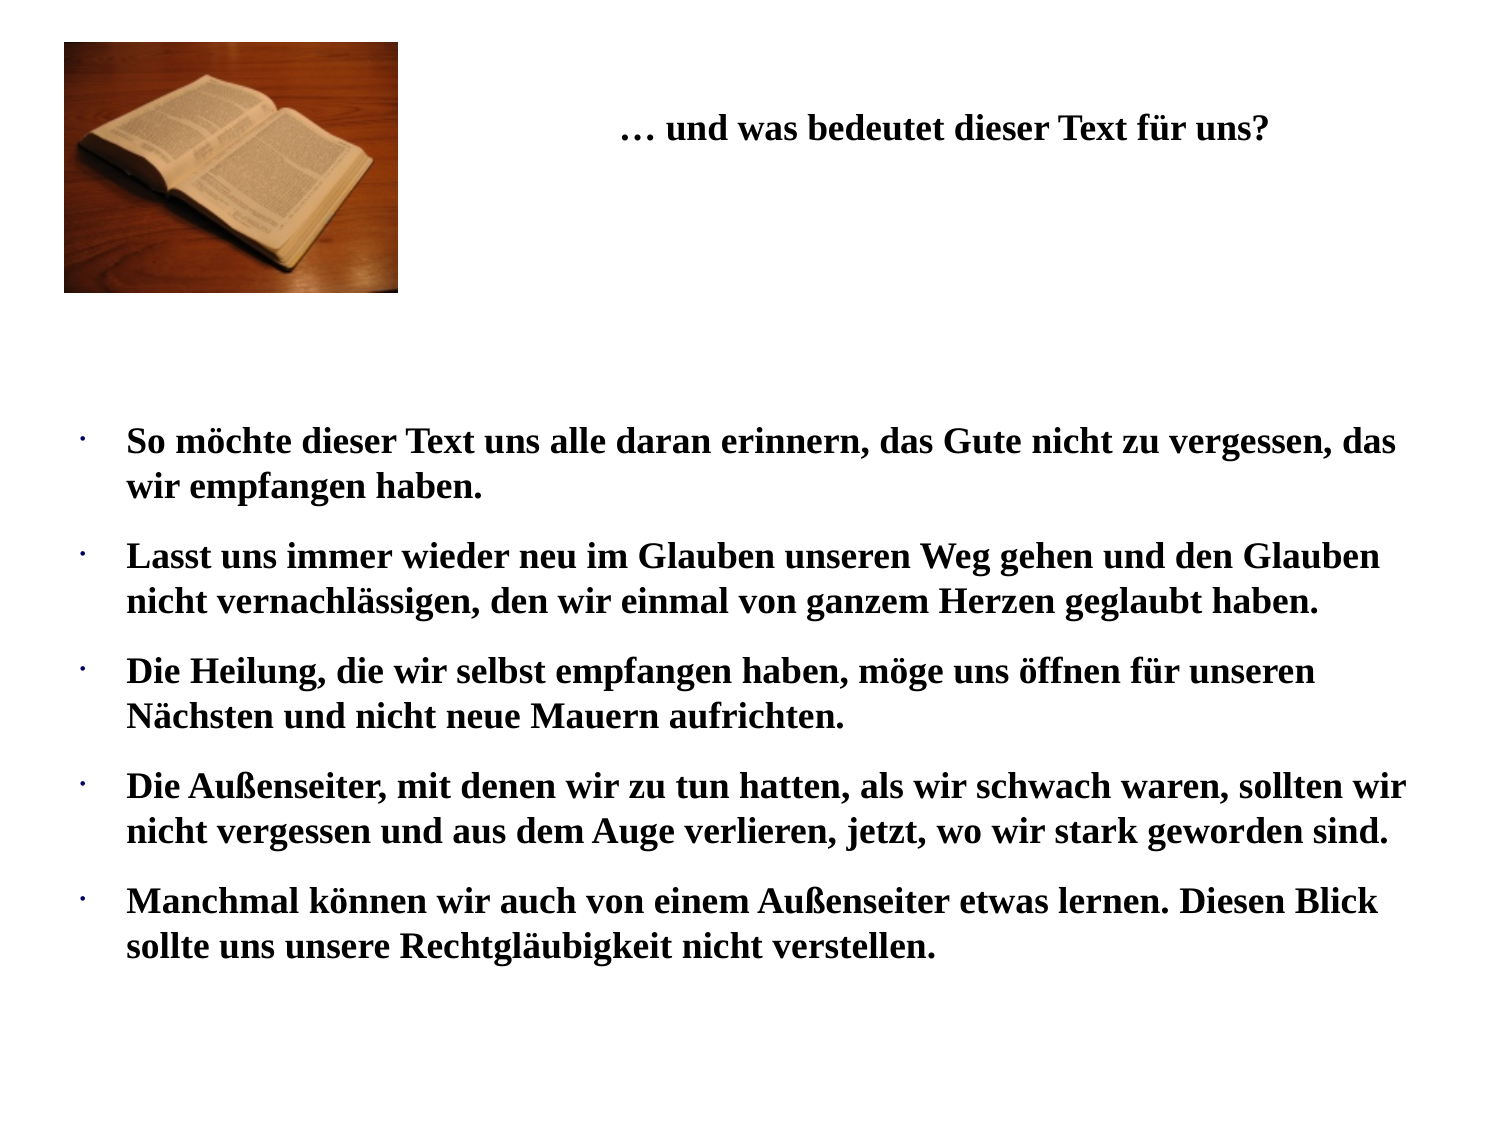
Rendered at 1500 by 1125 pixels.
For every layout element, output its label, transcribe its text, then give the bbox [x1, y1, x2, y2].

picture [64, 42, 398, 293]
text_box … und was bedeutet dieser Text für uns? [466, 27, 1424, 156]
text_box So möchte dieser Text uns alle daran erinnern, das Gute nicht zu vergessen, das wir empfangen haben. Lasst uns immer wieder neu im Glauben unseren Weg gehen und den Glauben nicht vernachlässigen, den wir einmal von ganzem Herzen geglaubt haben. Die Heilung, die wir selbst empfangen haben, möge uns öffnen für unseren Nächsten und nicht neue Mauern aufrichten. Die Außenseiter, mit denen wir zu tun hatten, als wir schwach waren, sollten wir nicht vergessen und aus dem Auge verlieren, jetzt, wo wir stark geworden sind. Manchmal können wir auch von einem Außenseiter etwas lernen. Diesen Blick sollte uns unsere Rechtgläubigkeit nicht verstellen. [64, 408, 1424, 974]
